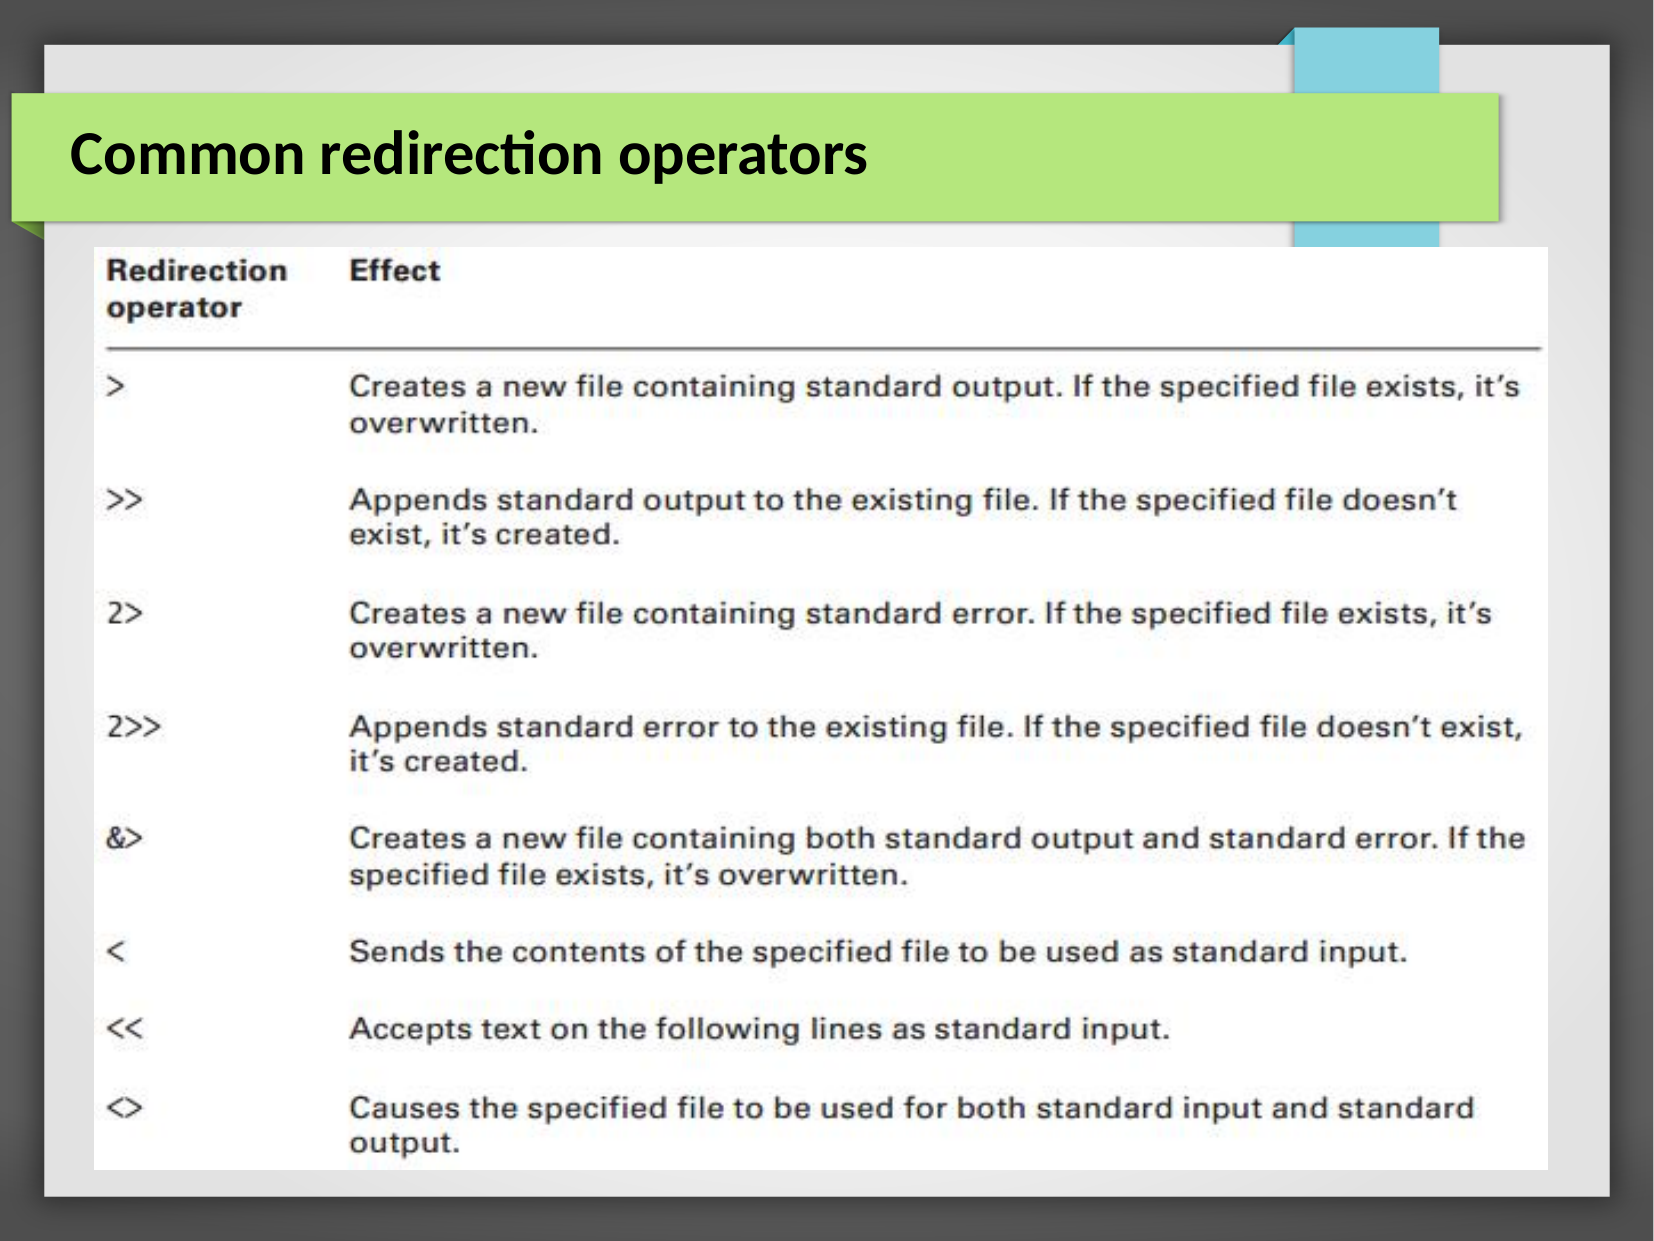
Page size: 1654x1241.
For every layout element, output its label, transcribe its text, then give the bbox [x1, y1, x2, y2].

picture [0, 0, 1654, 1241]
title Common redirection operators [70, 106, 1229, 213]
